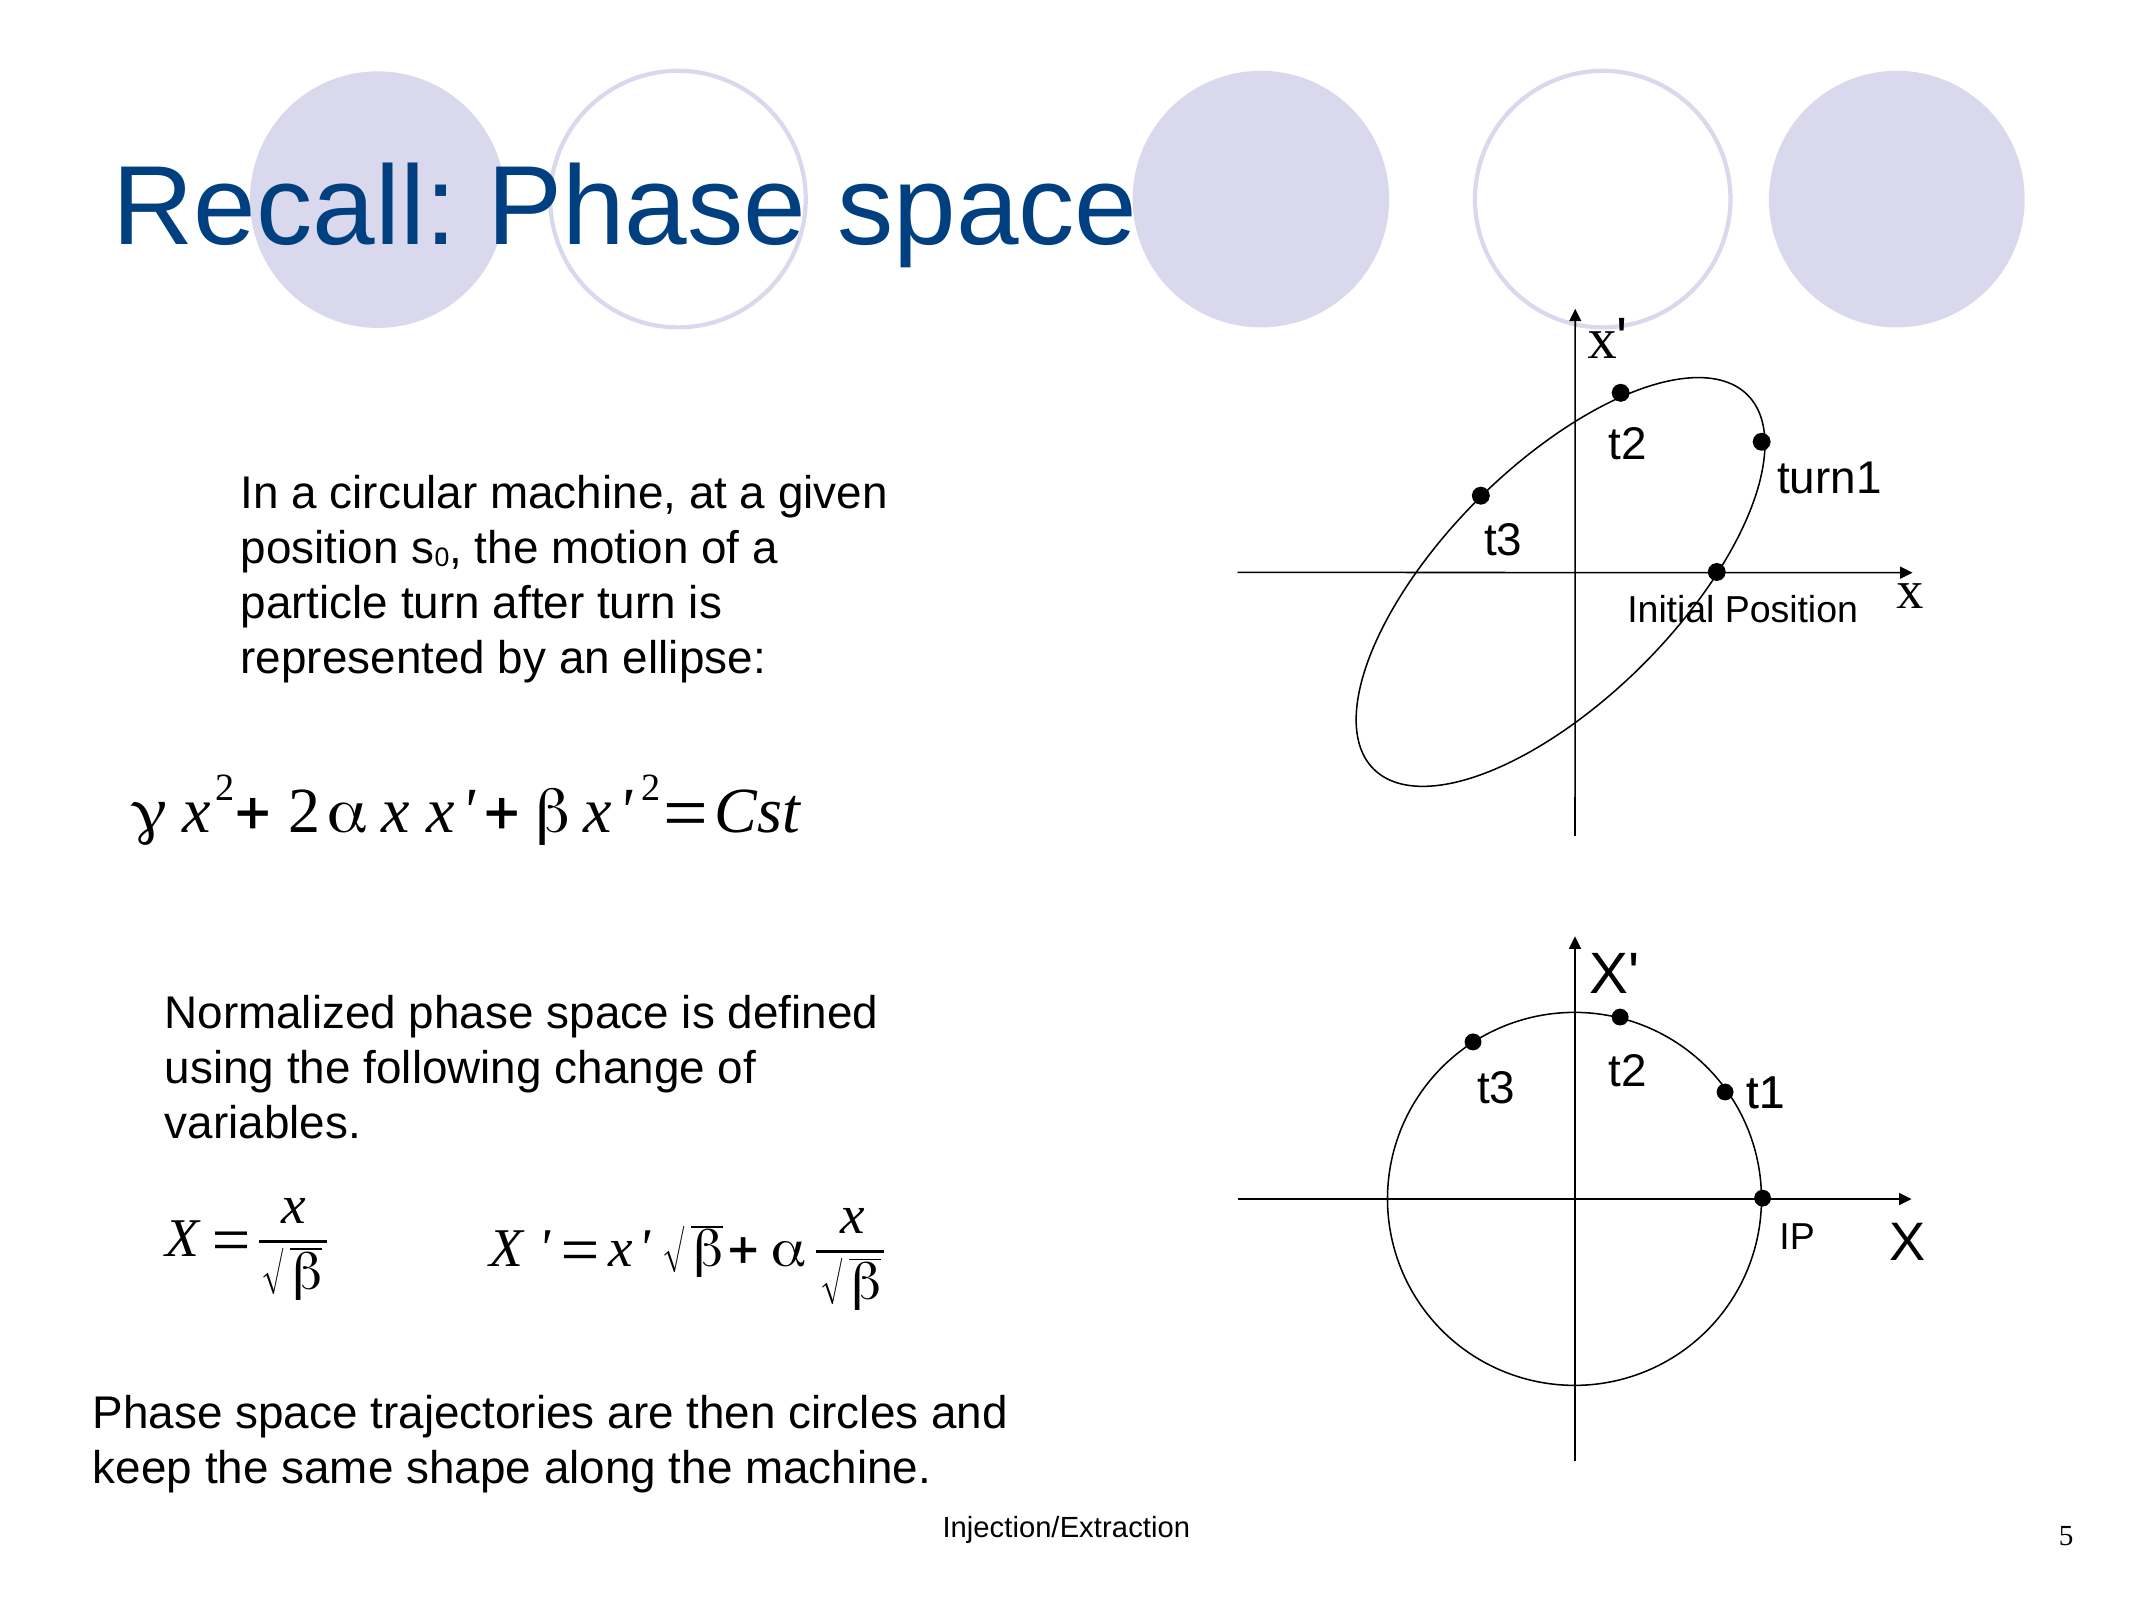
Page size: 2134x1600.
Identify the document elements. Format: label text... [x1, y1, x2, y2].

text_box turn1 [1762, 440, 1951, 511]
text_box X' [1574, 927, 1654, 1012]
text_box Initial Position [1612, 577, 1873, 638]
text_box [1465, 1034, 1481, 1049]
text_box [1753, 433, 1770, 451]
chart [469, 1184, 901, 1313]
text_box t2 [1594, 406, 1663, 476]
title Recall: Phase space [104, 23, 2026, 376]
text_box x [1881, 546, 1939, 637]
text_box In a circular machine, at a given position s0, the motion of a particle turn after turn is represented by an ellipse: [231, 462, 907, 703]
text_box t1 [1731, 1055, 1799, 1124]
text_box t3 [1469, 502, 1538, 573]
text_box t3 [1462, 1049, 1530, 1119]
text_box [1754, 1190, 1771, 1206]
chart [112, 765, 820, 848]
text_box [1708, 563, 1726, 577]
text_box [1612, 1012, 1628, 1025]
text_box X [1874, 1198, 1940, 1278]
text_box IP [1764, 1204, 1829, 1264]
text_box [1612, 384, 1629, 402]
text_box x' [1572, 293, 1643, 379]
text_box Phase space trajectories are then circles and keep the same shape along the machine. [78, 1375, 1088, 1501]
chart [145, 1174, 342, 1303]
text_box Normalized phase space is defined using the following change of variables. [150, 974, 976, 1155]
text_box [1717, 1084, 1731, 1100]
text_box [1472, 487, 1490, 502]
text_box t2 [1594, 1033, 1662, 1103]
